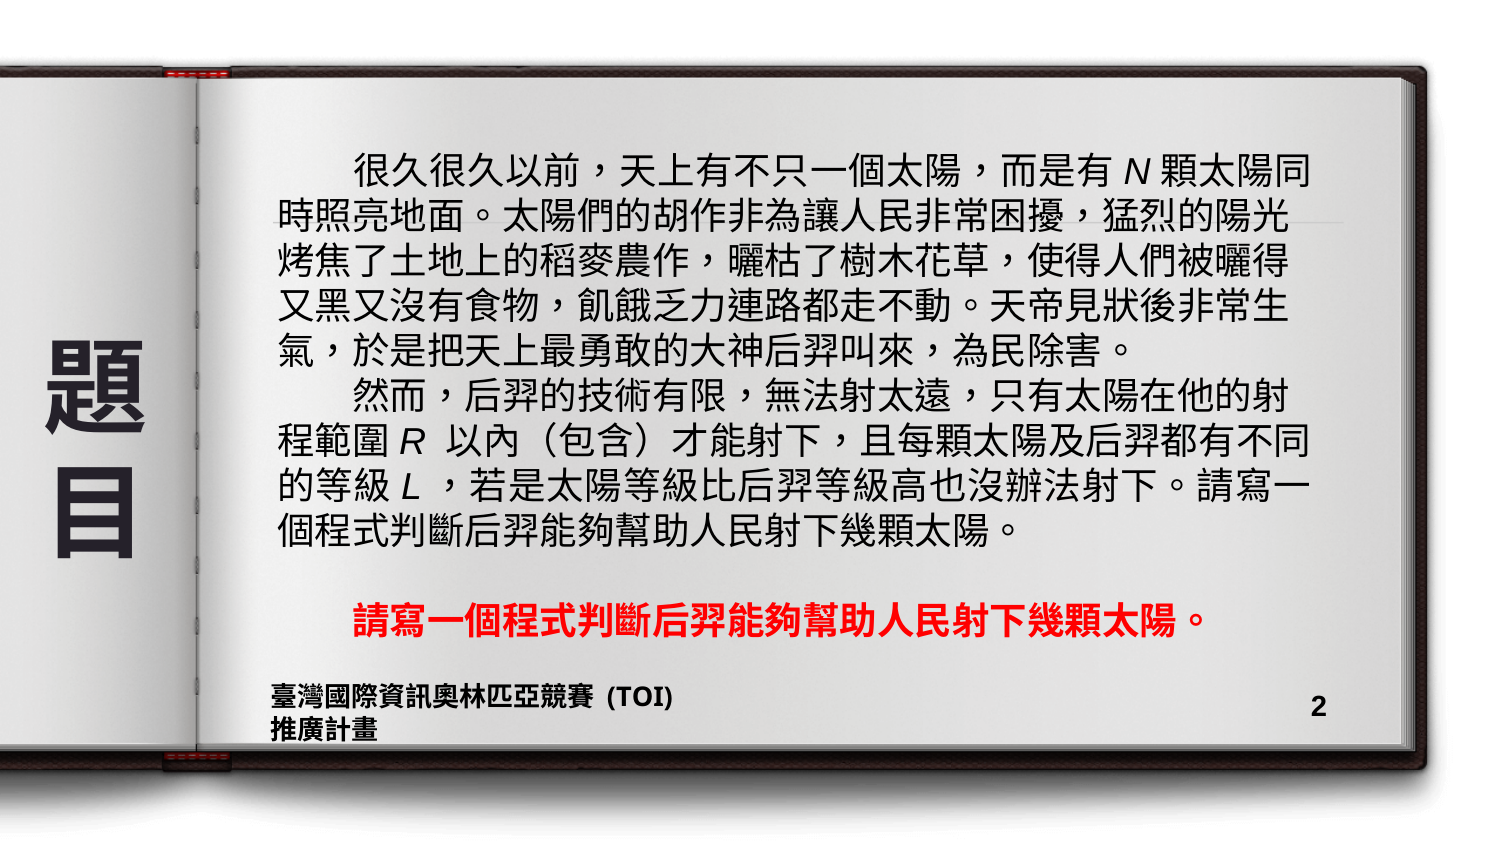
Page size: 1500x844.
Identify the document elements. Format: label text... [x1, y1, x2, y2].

text_box 題 目 [28, 306, 210, 552]
text_box 2 [1295, 672, 1386, 737]
text_box 很久很久以前，天上有不只一個太陽，而是有N顆太陽同時照亮地面。太陽們的胡作非為讓人民非常困擾，猛烈的陽光烤焦了土地上的稻麥農作，曬枯了樹木花草，使得人們被曬得又黑又沒有食物，飢餓乏力連路都走不動。天帝見狀後非常生氣，於是把天上最勇敢的大神后羿叫來，為民除害。 然而，后羿的技術有限，無法射太遠，只有太陽在他的射程範圍R 以內（包含）才能射下，且每顆太陽及后羿都有不同的等級L，若是太陽等級比后羿等級高也沒辦法射下。請寫一個程式判斷后羿能夠幫助人民射下幾顆太陽。 請寫一個程式判斷后羿能夠幫助人民射下幾顆太陽。 [262, 140, 1327, 662]
